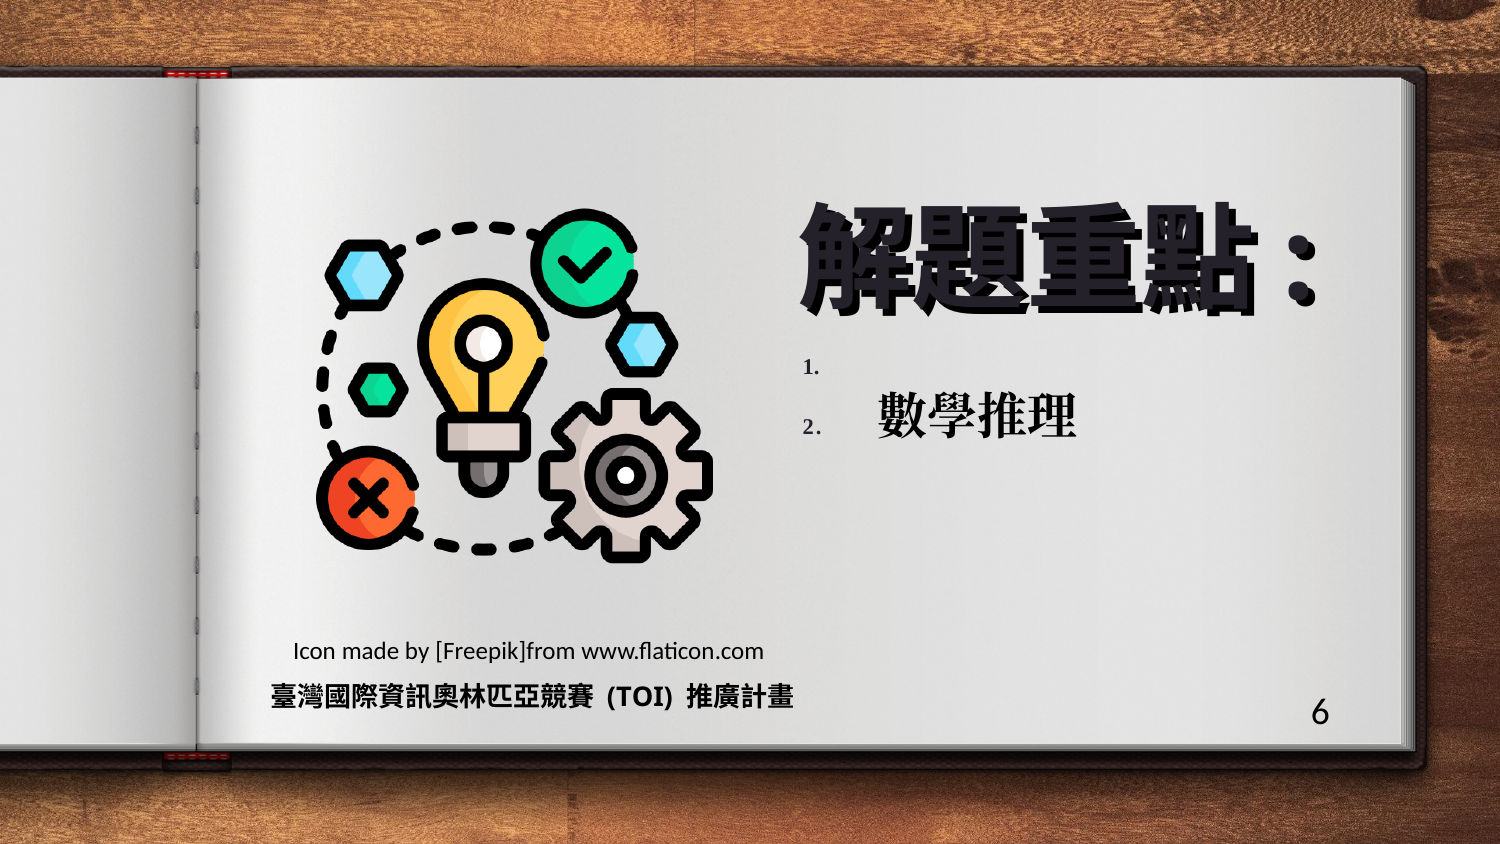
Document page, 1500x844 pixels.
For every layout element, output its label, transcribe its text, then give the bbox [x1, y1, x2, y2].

title 解題重點: [782, 146, 1313, 338]
picture [316, 187, 713, 584]
subtitle 數學推理 [787, 309, 1361, 584]
text_box [1295, 672, 1386, 737]
text_box Icon made by [Freepik]from www.flaticon.com [278, 627, 867, 672]
